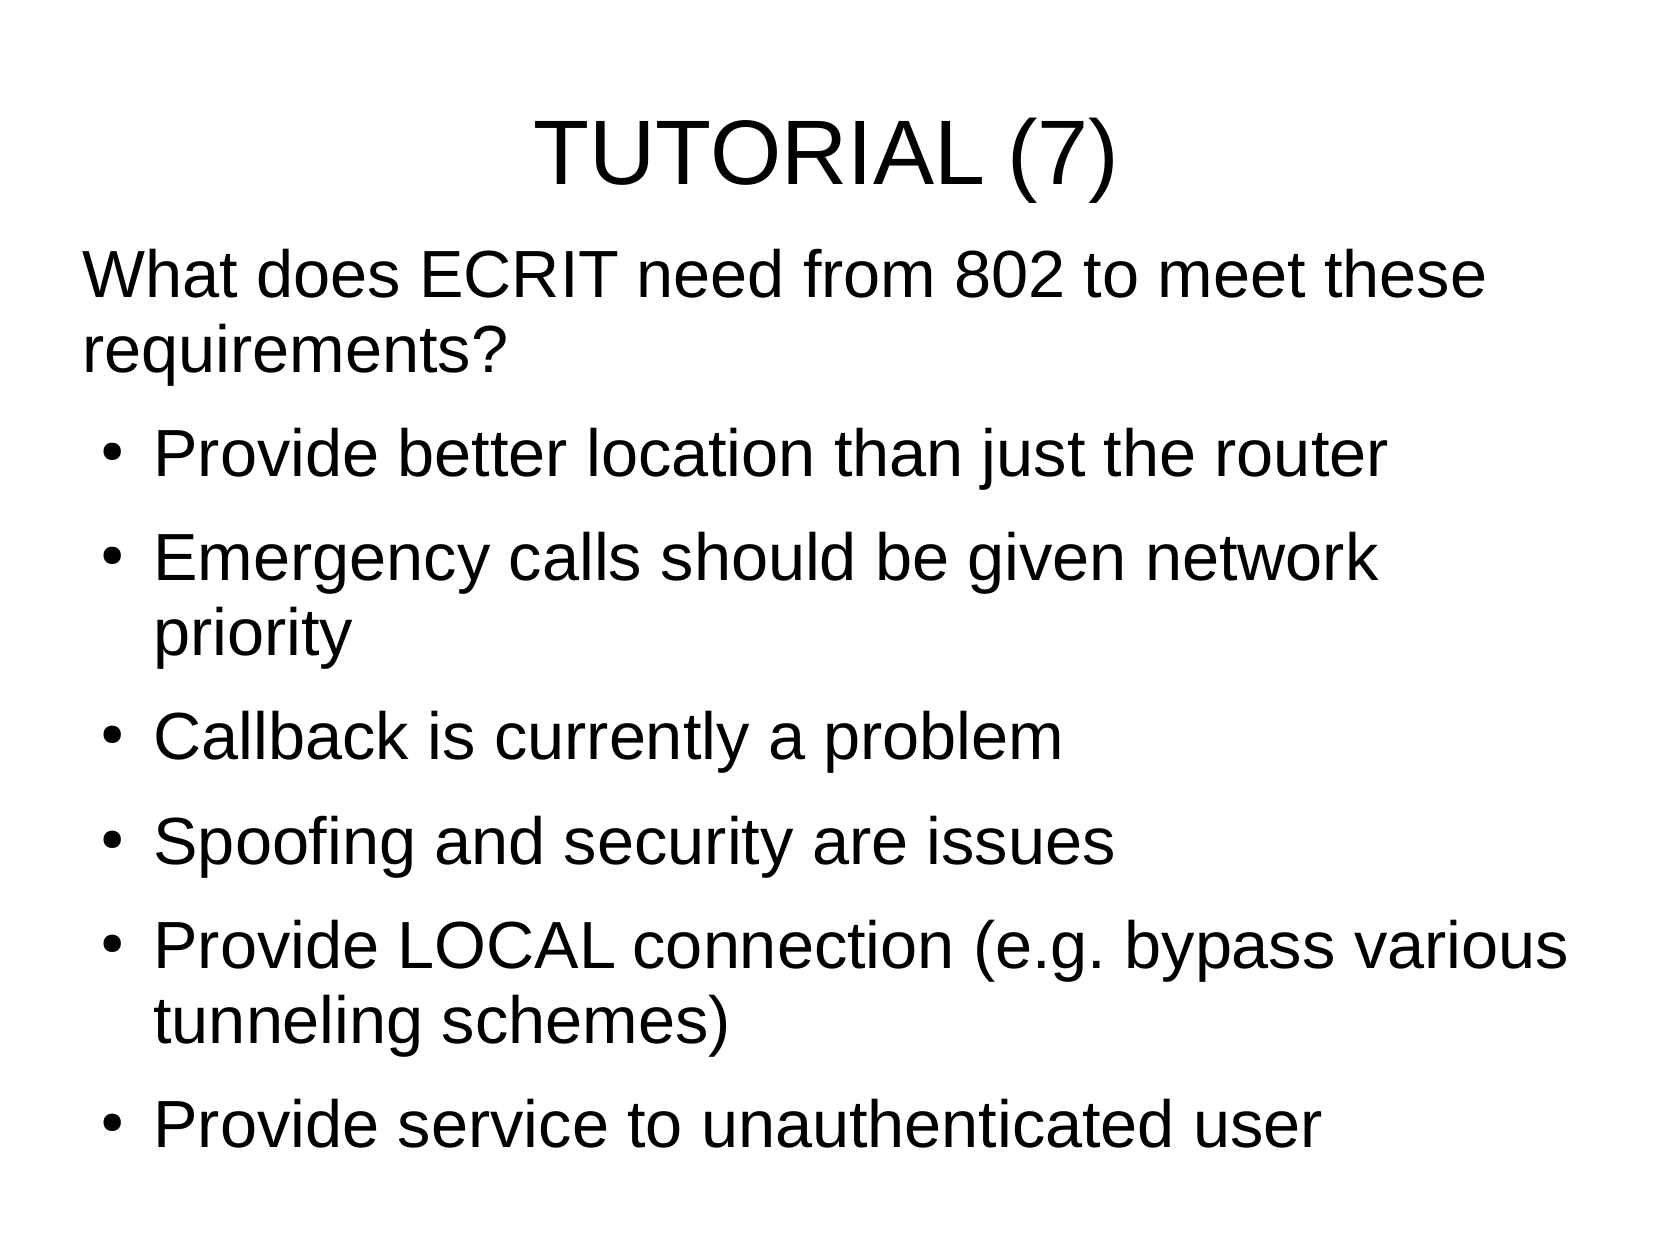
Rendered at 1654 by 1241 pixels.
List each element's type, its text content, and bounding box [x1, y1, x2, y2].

list What does ECRIT need from 802 to meet these requirements? Provide better location than just the router Emergency calls should be given network priority Callback is currently a problem Spoofing and security are issues Provide LOCAL connection (e.g. bypass various tunneling schemes) Provide service to unauthenticated user [82, 237, 1571, 1160]
title TUTORIAL (7) [82, 56, 1571, 237]
